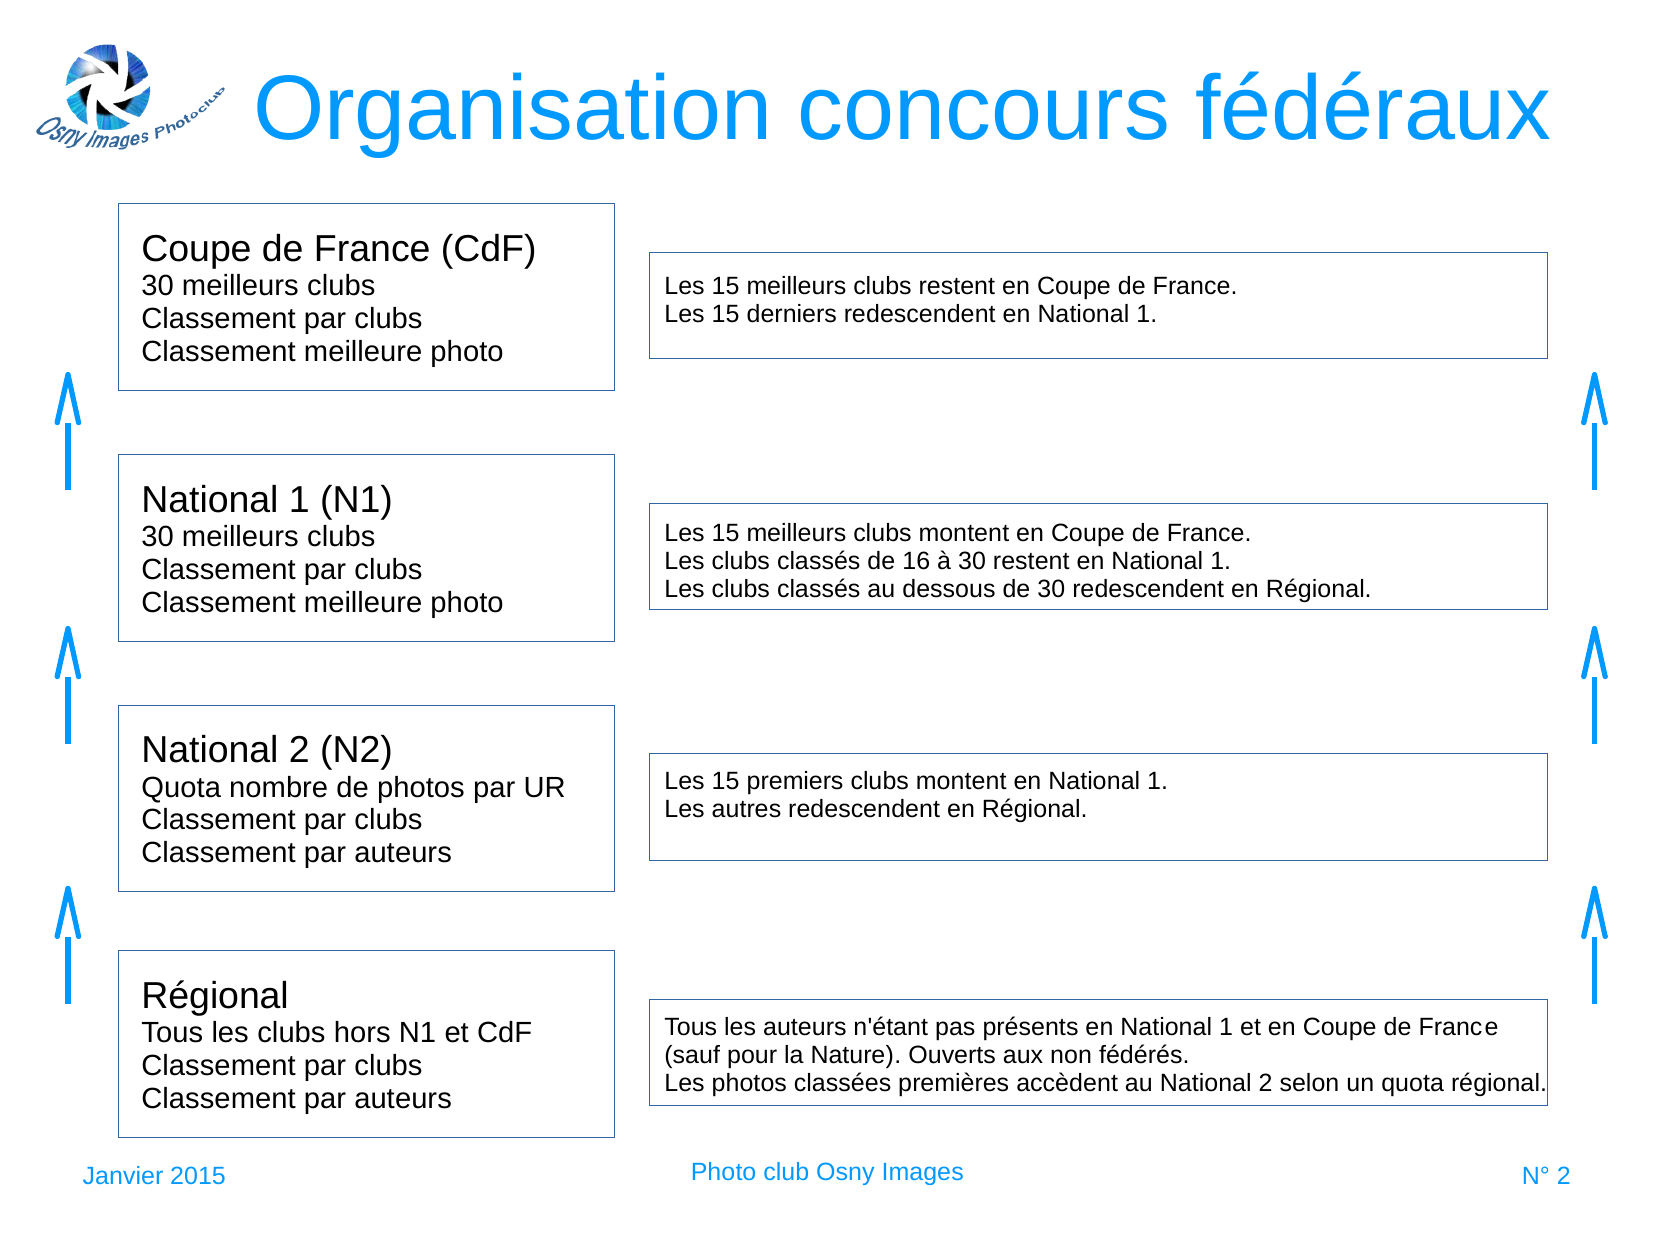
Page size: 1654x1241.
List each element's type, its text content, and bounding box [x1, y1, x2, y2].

text_box Les 15 meilleurs clubs montent en Coupe de France. Les clubs classés de 16 à 30 restent en National 1. Les clubs classés au dessous de 30 redescendent en Régional. [650, 511, 1529, 609]
text_box Coupe de France (CdF) 30 meilleurs clubs Classement par clubs Classement meilleure photo [126, 219, 608, 408]
text_box Les 15 meilleurs clubs restent en Coupe de France. Les 15 derniers redescendent en National 1. [650, 264, 1255, 335]
text_box National 2 (N2) Quota nombre de photos par UR Classement par clubs Classement par auteurs [126, 721, 608, 910]
text_box Régional Tous les clubs hors N1 et CdF Classement par clubs Classement par auteurs [126, 966, 608, 1155]
text_box National 1 (N1) 30 meilleurs clubs Classement par clubs Classement meilleure photo [126, 470, 608, 659]
text_box Tous les auteurs n'étant pas présents en National 1 et en Coupe de France (sauf pour la Nature). Ouverts aux non fédérés. Les photos classées premières accèdent au National 2 selon un quota régional. [650, 1005, 1547, 1105]
picture [11, 11, 258, 163]
text_box Les 15 premiers clubs montent en National 1. Les autres redescendent en Régional. [650, 759, 1188, 831]
title Organisation concours fédéraux [159, 37, 1648, 178]
